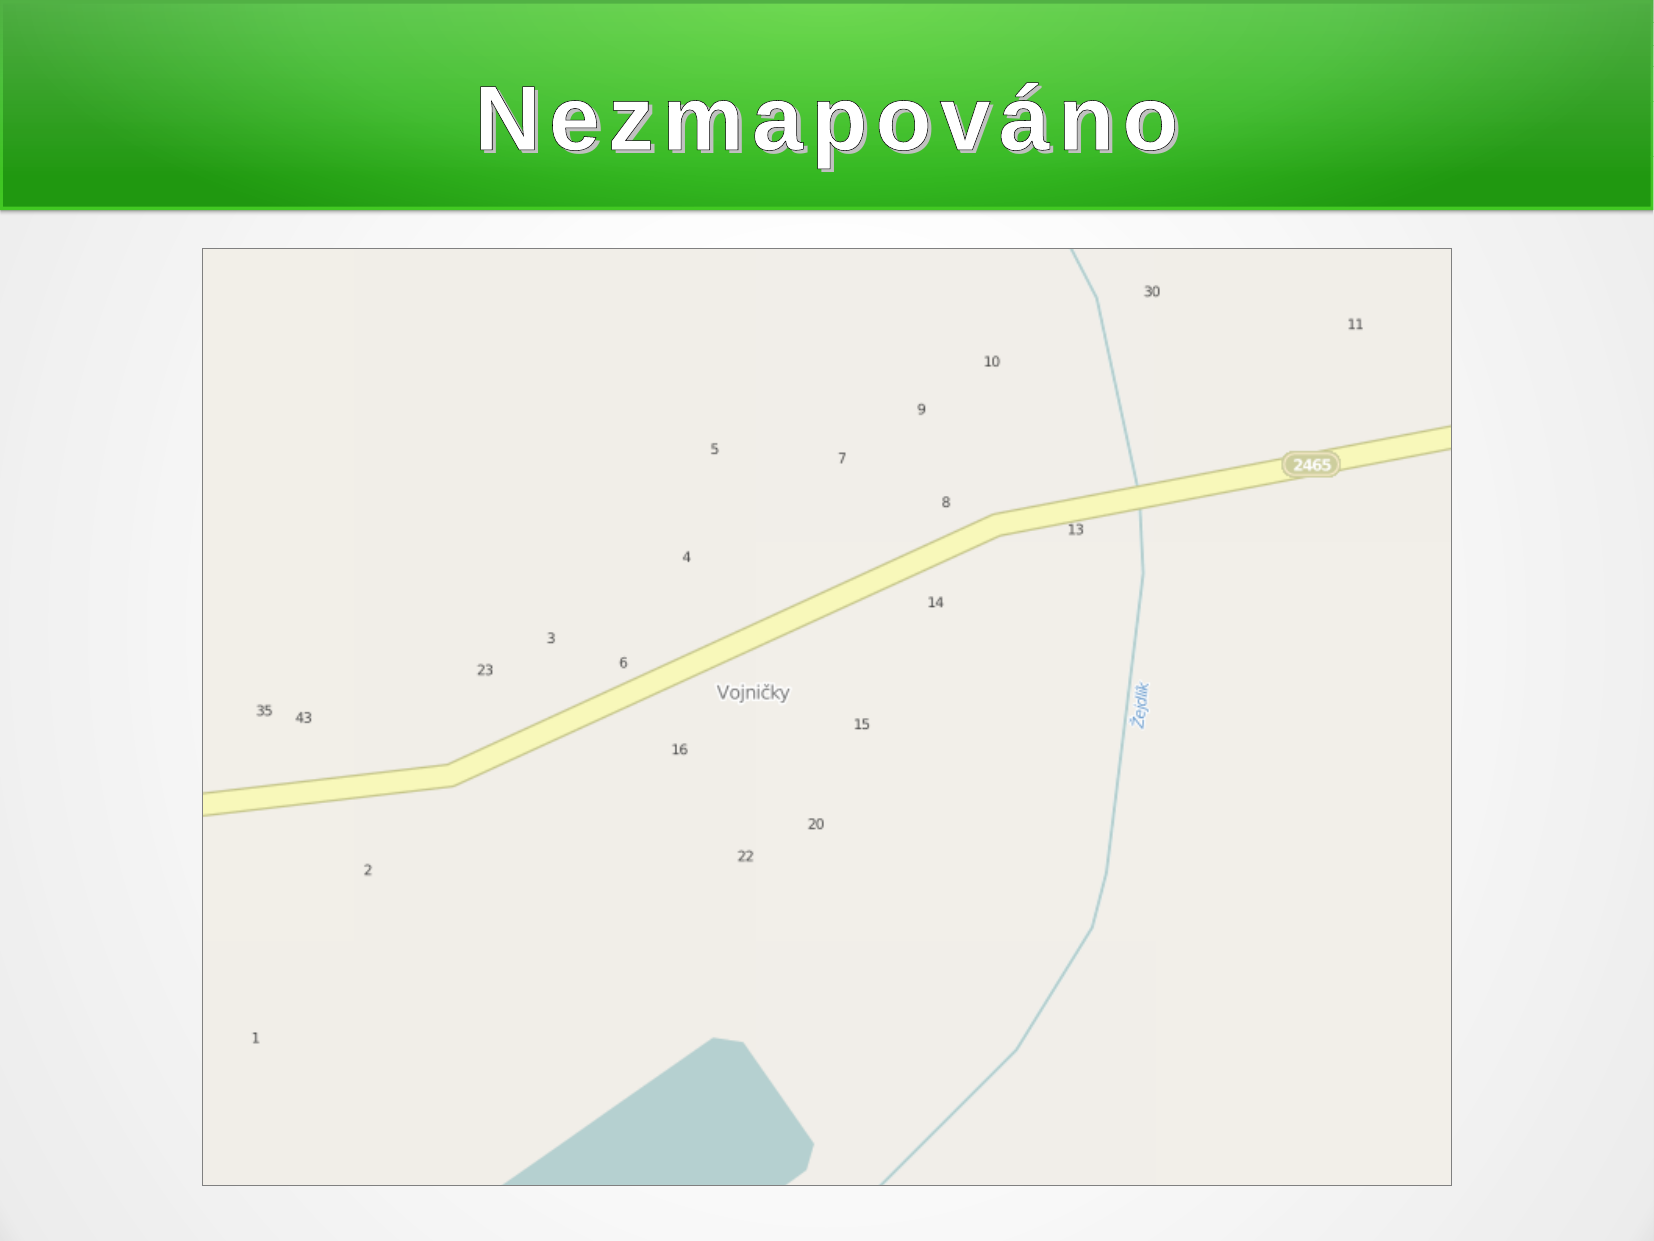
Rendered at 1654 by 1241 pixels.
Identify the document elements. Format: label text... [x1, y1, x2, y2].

picture [202, 248, 1452, 1186]
title Nezmapováno [82, 47, 1571, 189]
